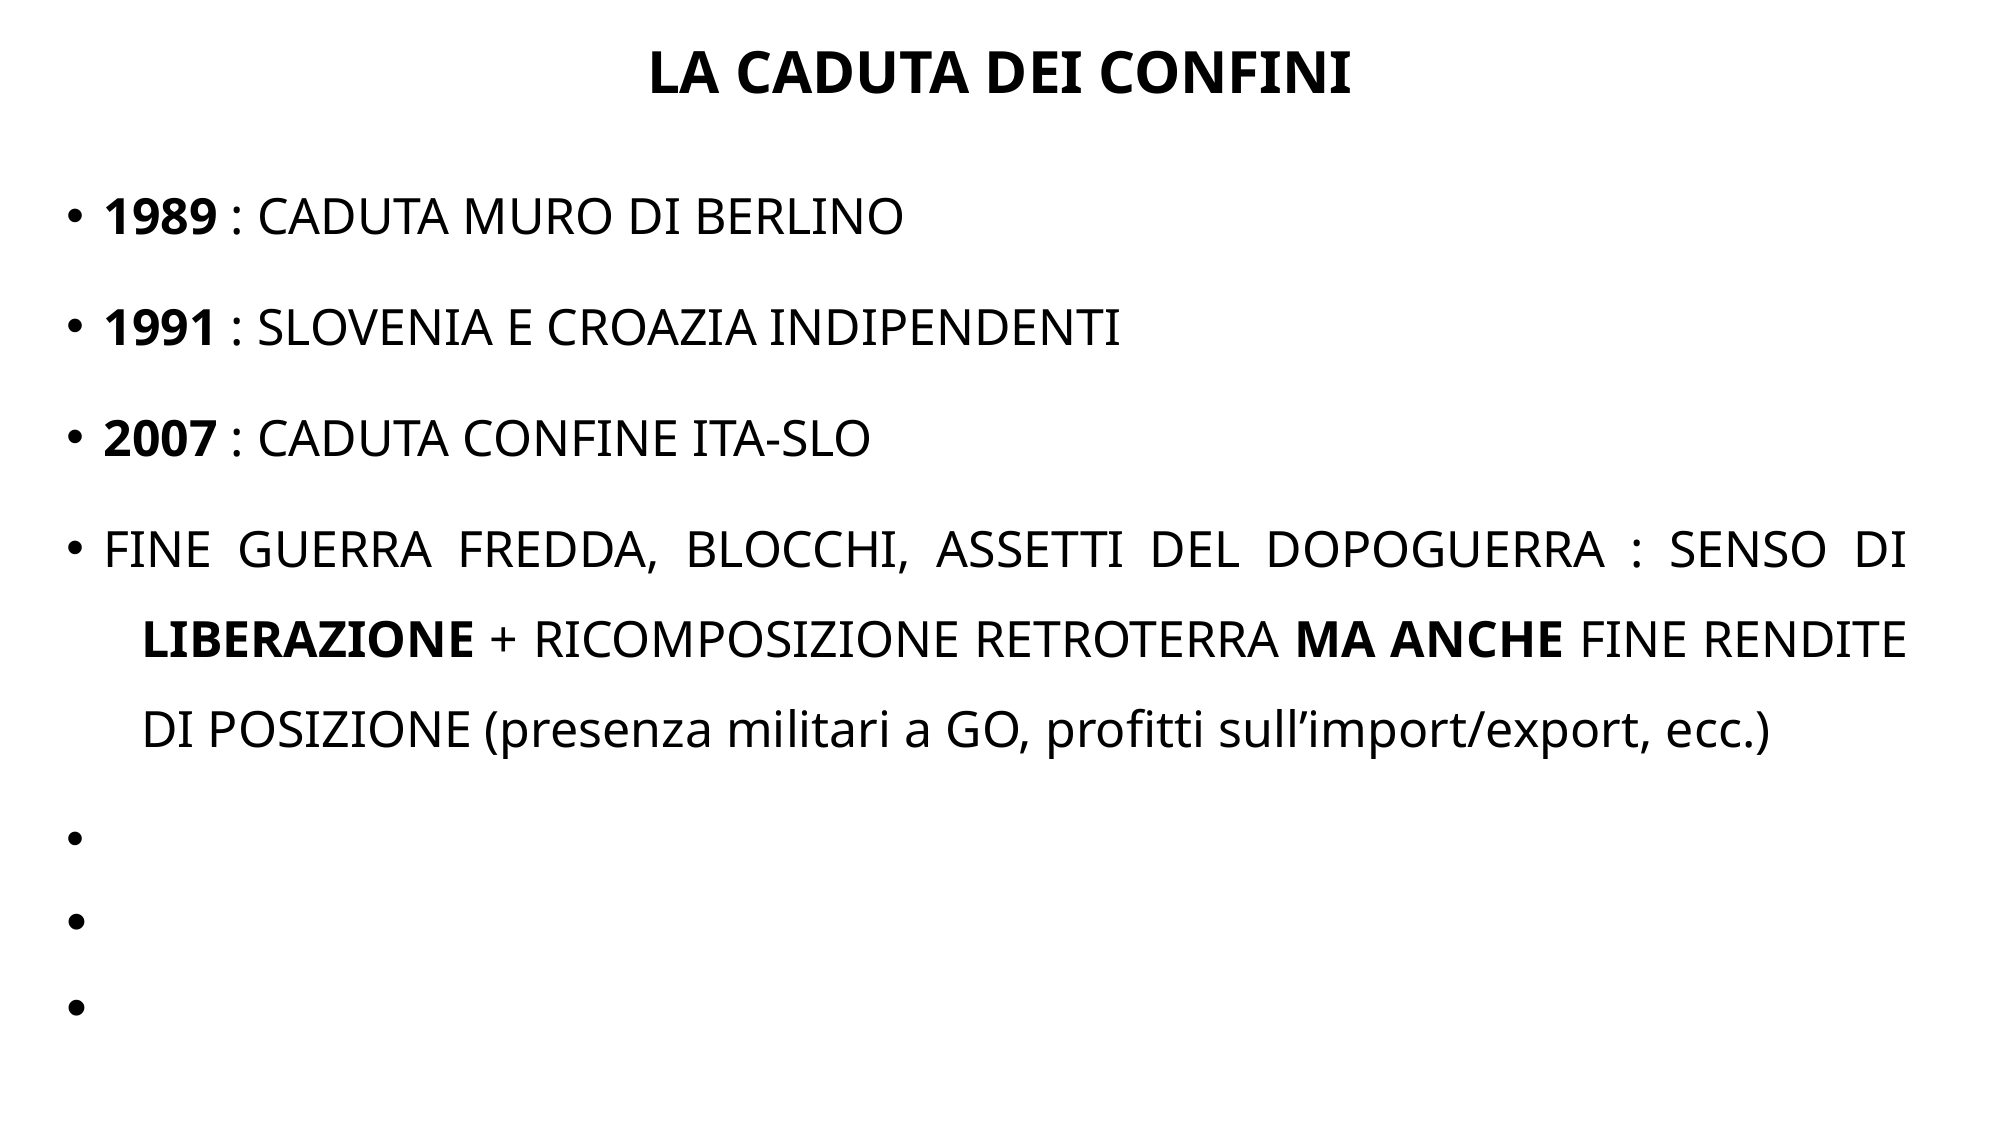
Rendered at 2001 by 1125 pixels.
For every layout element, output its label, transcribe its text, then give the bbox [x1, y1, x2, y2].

list 1989 : CADUTA MURO DI BERLINO 1991 : SLOVENIA E CROAZIA INDIPENDENTI 2007 : CADUTA CONFINE ITA-SLO FINE GUERRA FREDDA, BLOCCHI, ASSETTI DEL DOPOGUERRA : SENSO DI LIBERAZIONE + RICOMPOSIZIONE RETROTERRA MA ANCHE FINE RENDITE DI POSIZIONE (presenza militari a GO, profitti sull’import/export, ecc.) [51, 147, 1965, 1014]
title LA CADUTA DEI CONFINI [137, 17, 1863, 132]
